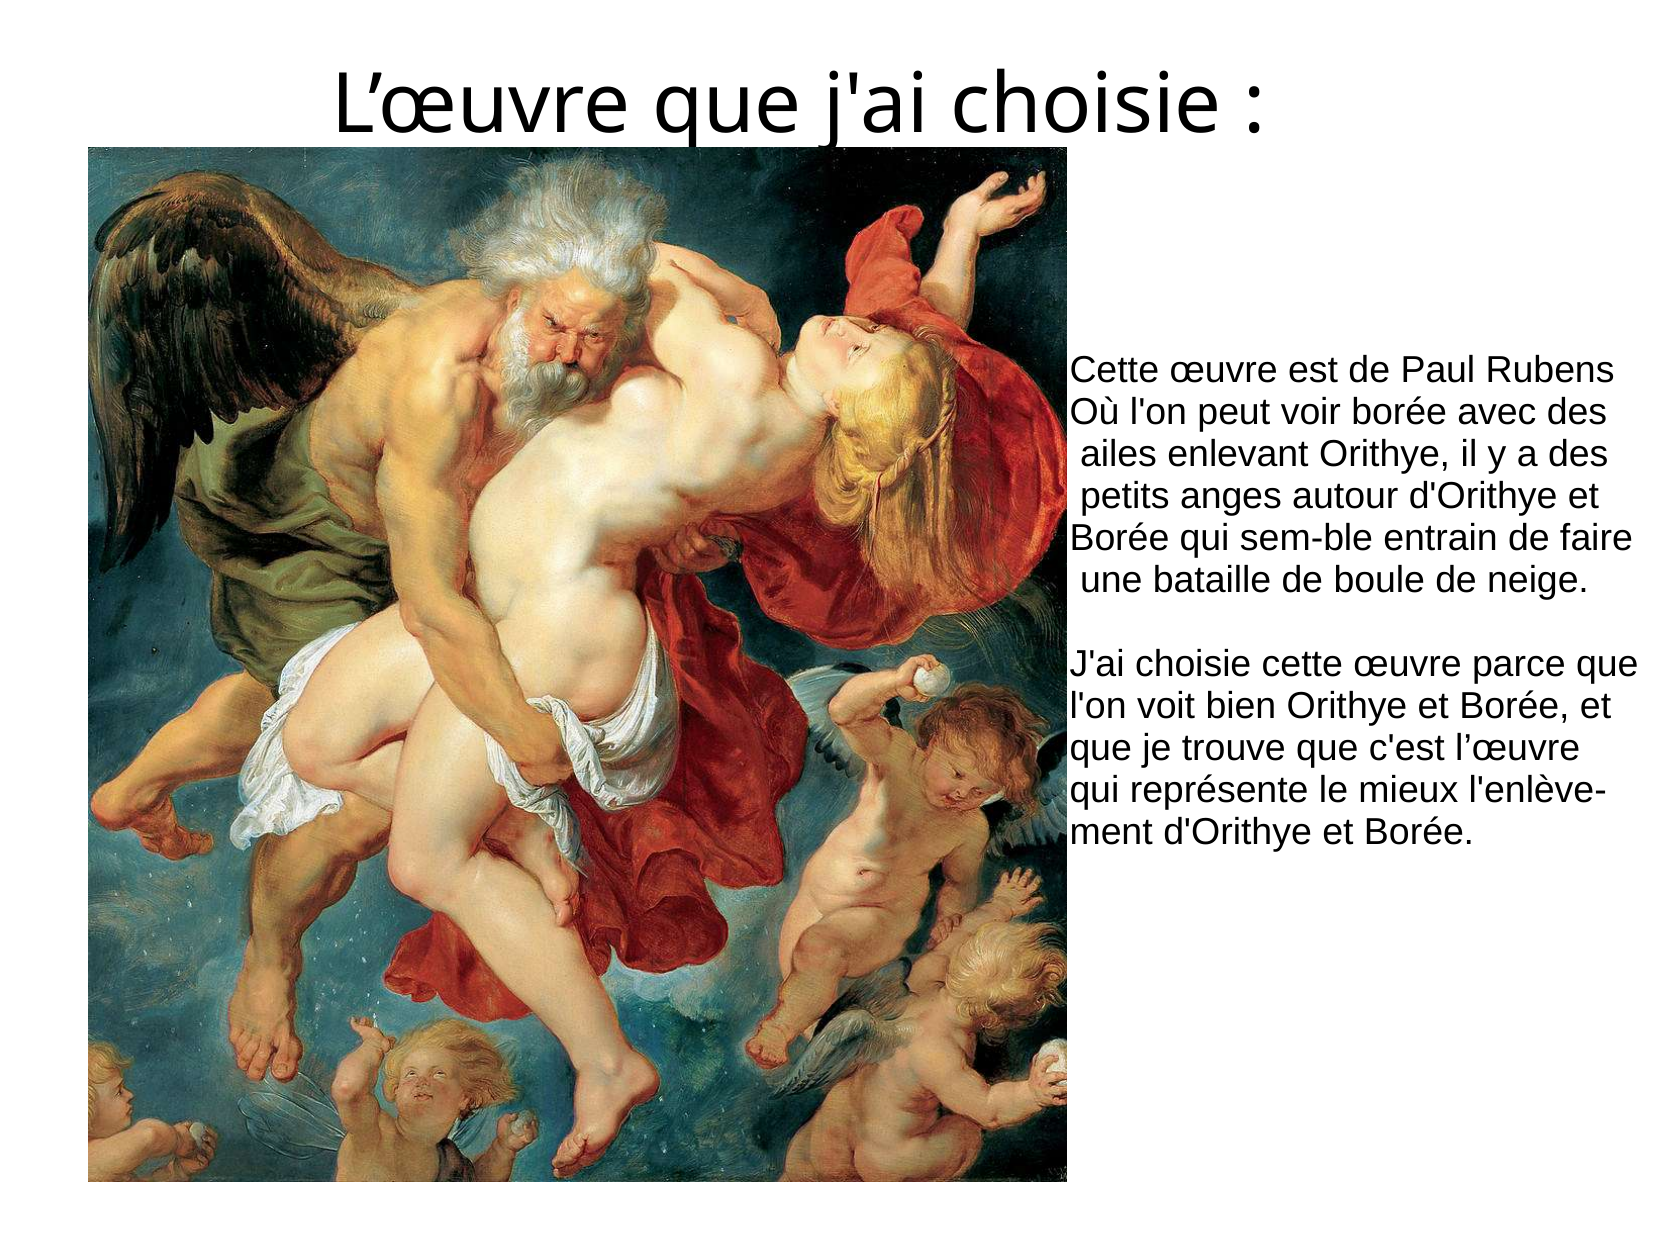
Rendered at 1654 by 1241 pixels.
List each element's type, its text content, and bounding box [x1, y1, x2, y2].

text_box Cette œuvre est de Paul Rubens Où l'on peut voir borée avec des ailes enlevant Orithye, il y a des petits anges autour d'Orithye et Borée qui sem-ble entrain de faire une bataille de boule de neige. J'ai choisie cette œuvre parce que l'on voit bien Orithye et Borée, et que je trouve que c'est l’œuvre qui représente le mieux l'enlève- ment d'Orithye et Borée. [1054, 341, 1654, 945]
picture [88, 147, 1067, 1182]
title L’œuvre que j'ai choisie : [76, 23, 1565, 178]
